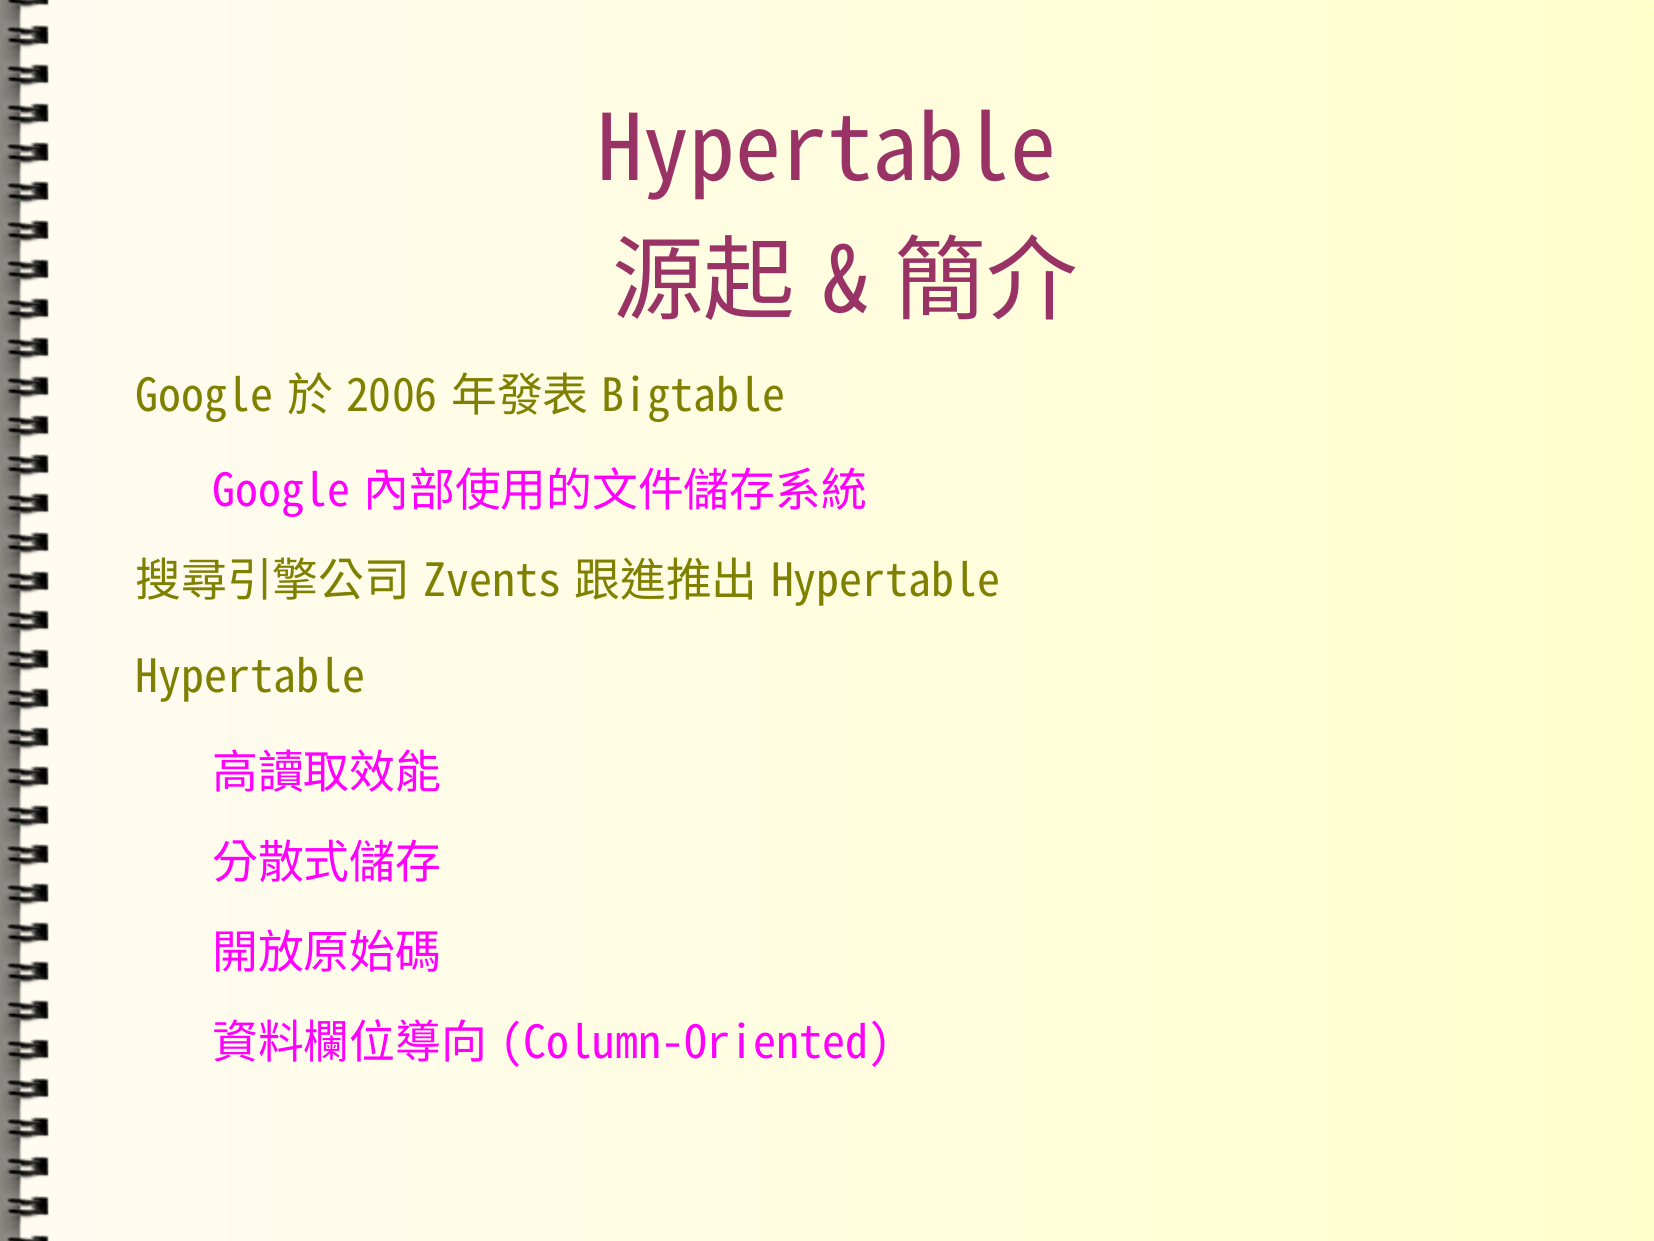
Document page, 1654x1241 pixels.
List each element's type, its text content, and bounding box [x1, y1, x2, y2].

list Google於2006年發表Bigtable Google內部使用的文件儲存系統 搜尋引擎公司Zvents跟進推出Hypertable Hypertable 高讀取效能 分散式儲存 開放原始碼 資料欄位導向(Column-Oriented) [118, 358, 1565, 1140]
title Hypertable 源起&簡介 [121, 96, 1534, 317]
picture [0, 0, 1654, 1241]
